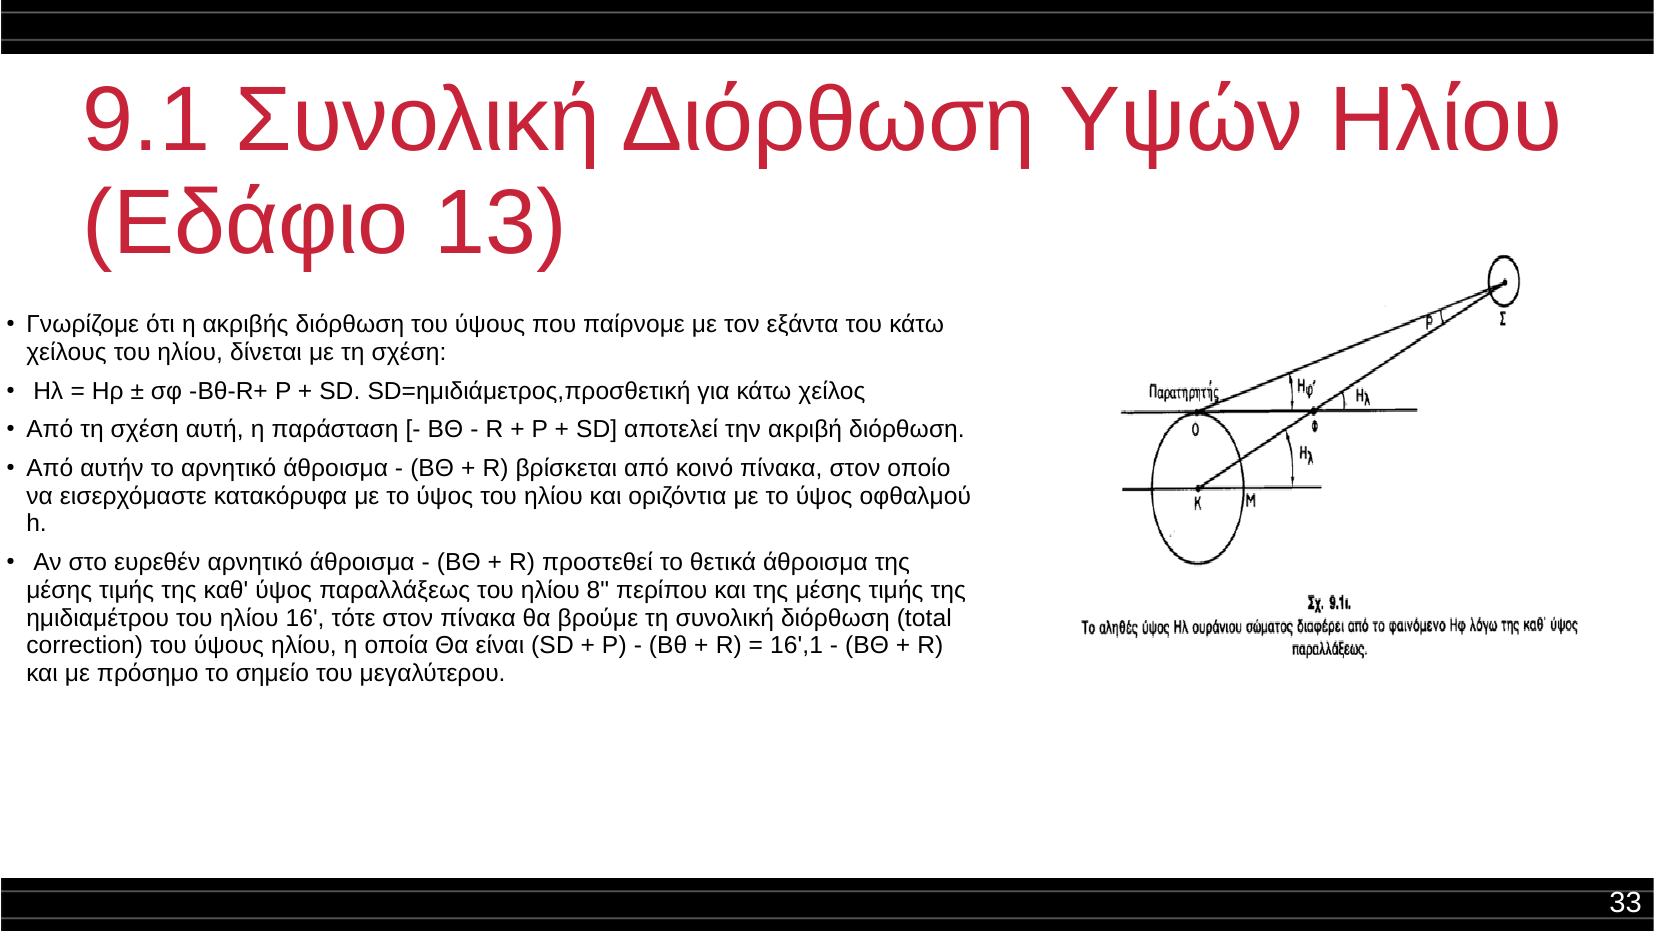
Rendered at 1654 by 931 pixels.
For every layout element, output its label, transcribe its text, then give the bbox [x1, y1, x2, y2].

picture [1, 878, 1654, 931]
title 9.1 Συνολική Διόρθωση Υψών Ηλίου (Εδάφιο 13) [82, 67, 1571, 273]
picture [1, 0, 1654, 54]
list Γνωρίζομε ότι η ακριβής διόρθωση του ύψους που παίρνομε με τον εξάντα του κάτω χείλους του ηλίου, δίνεται με τη σχέση: Ηλ = Ηρ ± σφ -Βθ-R+ Ρ + SD. SD=ημιδιάμετρος,προσθετική για κάτω χείλος Από τη σχέση αυτή, η παράσταση [- ΒΘ - R + Ρ + SD] αποτελεί την ακριβή διόρθωση. Από αυτήν το αρνητικό άθροισμα - (ΒΘ + R) βρίσκεται από κοινό πίνακα, στον οποίο να εισερχόμαστε κατακόρυφα με το ύψος του ηλίου και οριζόντια με το ύψος οφθαλμού h. Αν στο ευρεθέν αρνητικό άθροισμα - (ΒΘ + R) προστεθεί το θετικά άθροισμα της μέσης τιμής της καθ' ύψος παραλλάξεως του ηλίου 8" περίπου και της μέσης τιμής της ημιδιαμέτρου του ηλίου 16', τότε στον πίνακα θα βρούμε τη συνολική διόρθωση (total correction) του ύψους ηλίου, η οποία Θα είναι (SD + Ρ) - (Bθ + R) = 16',1 - (ΒΘ + R) και με πρόσημο το σημείο του μεγαλύτερου. [0, 271, 976, 863]
picture [1050, 227, 1596, 713]
